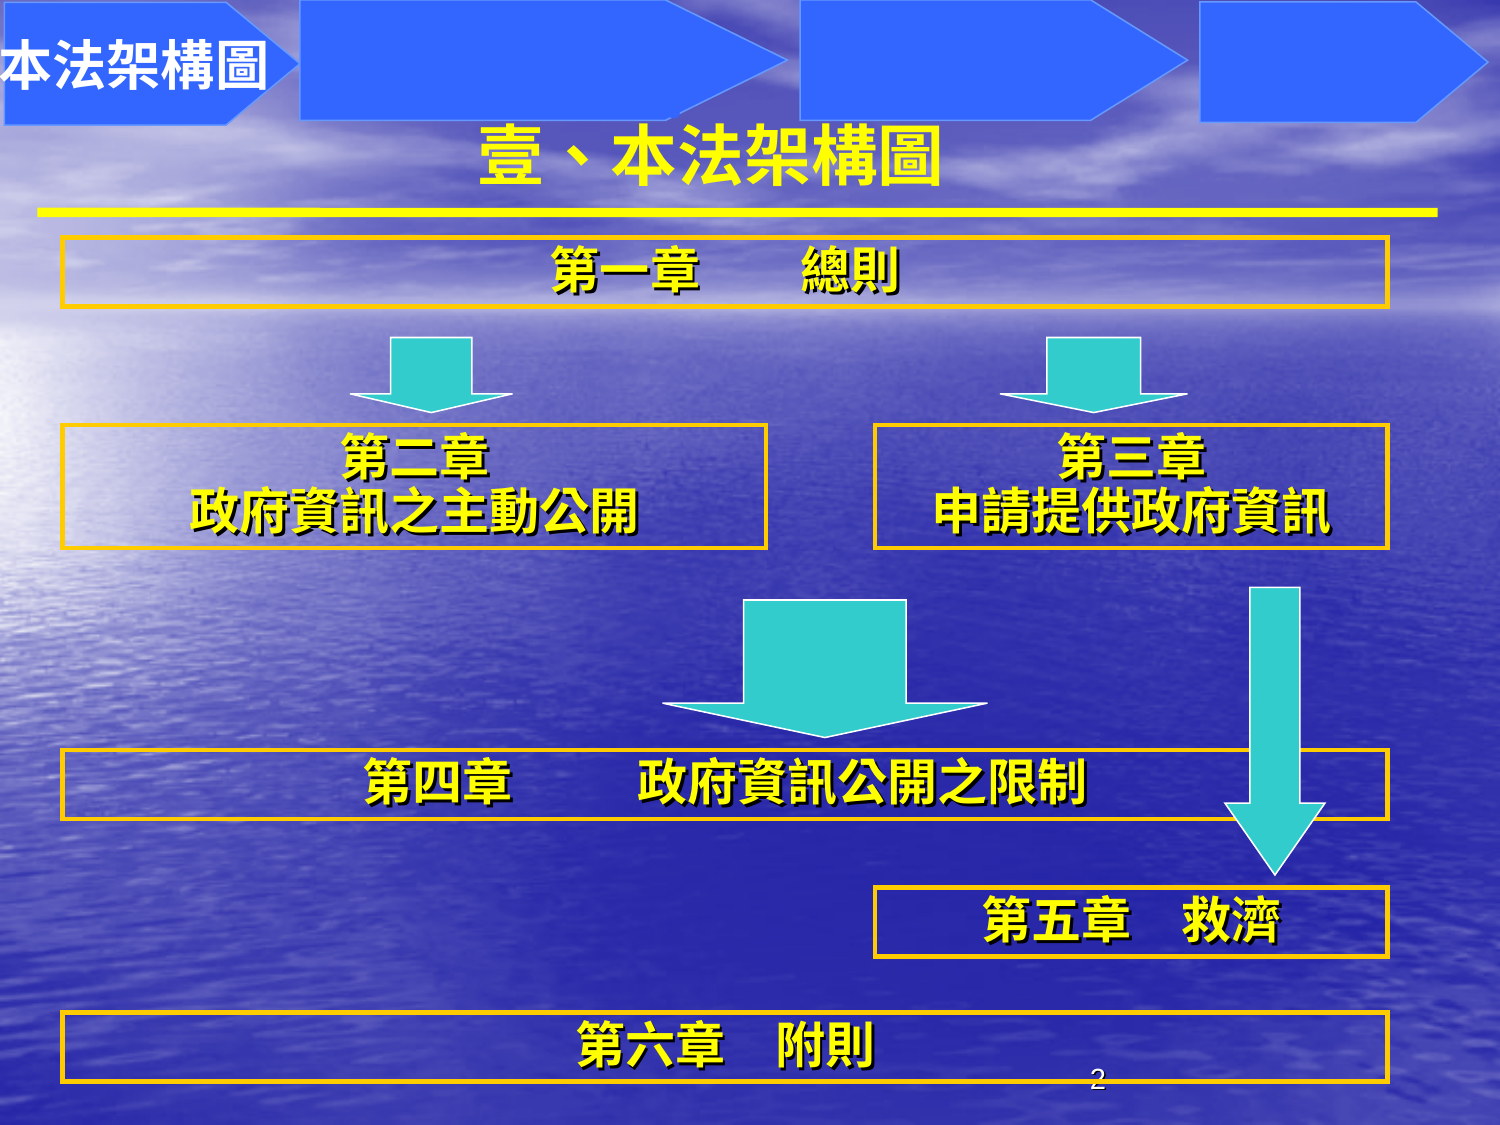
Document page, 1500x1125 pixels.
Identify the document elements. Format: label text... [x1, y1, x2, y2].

text_box 第五章 救濟 [875, 887, 1388, 957]
text_box 本法架構圖 [12, 56, 22, 74]
text_box 本法架構圖 [4, 56, 14, 72]
text_box [1224, 587, 1325, 876]
text_box 代結論 —案例 [1199, 1, 1489, 106]
text_box 壹、本法架構圖 [463, 106, 1500, 201]
text_box 立法目的、位階 、政府資訊涵義 [299, 0, 788, 121]
text_box [662, 600, 988, 738]
text_box 第四章 政府資訊公開之限制 [62, 750, 1249, 819]
text_box 本法架構圖 [4, 2, 299, 126]
text_box 本法規範重點 [800, 0, 1188, 106]
text_box [999, 337, 1188, 413]
text_box 本法架構圖 [29, 58, 38, 74]
text_box 第二章 政府資訊之主動公開 [62, 425, 766, 548]
text_box 第四章 政府資訊公開之限制 [1300, 750, 1388, 819]
text_box 第一章 總則 [62, 237, 1388, 307]
text_box [1074, 1024, 1426, 1103]
text_box 第三章 申請提供政府資訊 [875, 425, 1388, 548]
text_box [350, 337, 513, 413]
text_box 第六章 附則 [62, 1012, 1388, 1082]
text_box 立法目的、位階 、政府資訊涵義 [552, 75, 562, 106]
